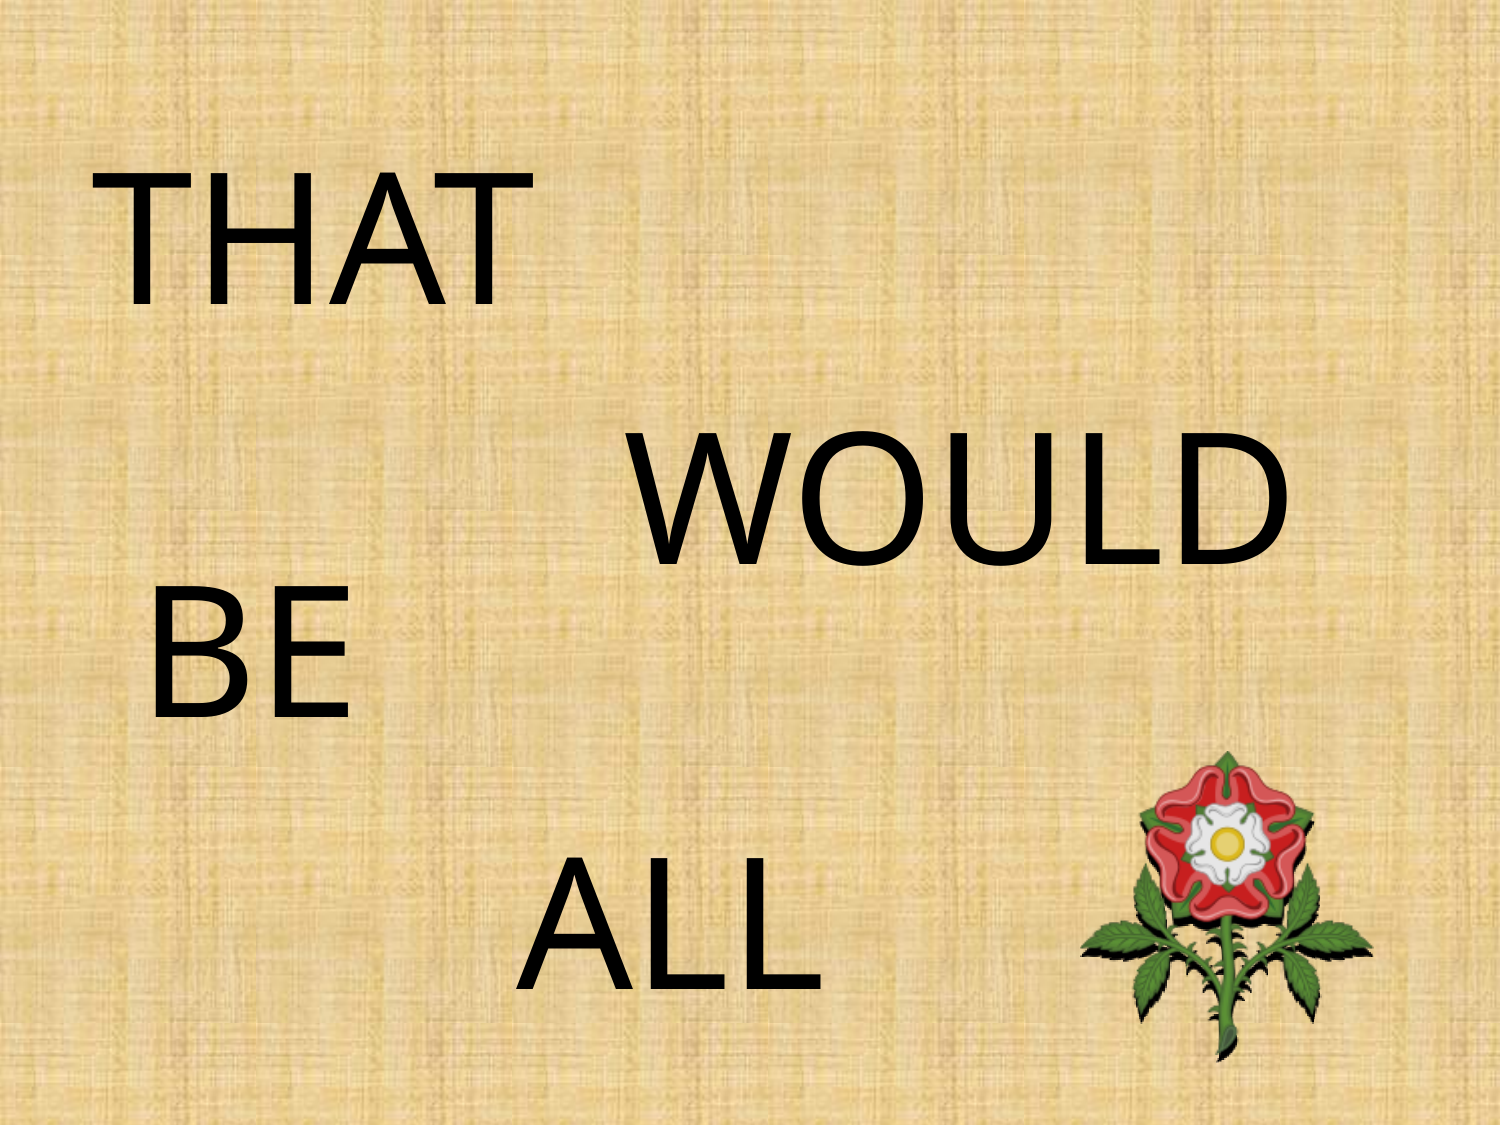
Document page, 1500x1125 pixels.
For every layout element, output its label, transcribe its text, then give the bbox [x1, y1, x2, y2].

text_box WOULD [608, 373, 1500, 609]
text_box ALL [501, 798, 1034, 1034]
picture [0, 0, 1500, 1125]
text_box THAT [76, 113, 833, 349]
text_box BE [123, 527, 663, 762]
